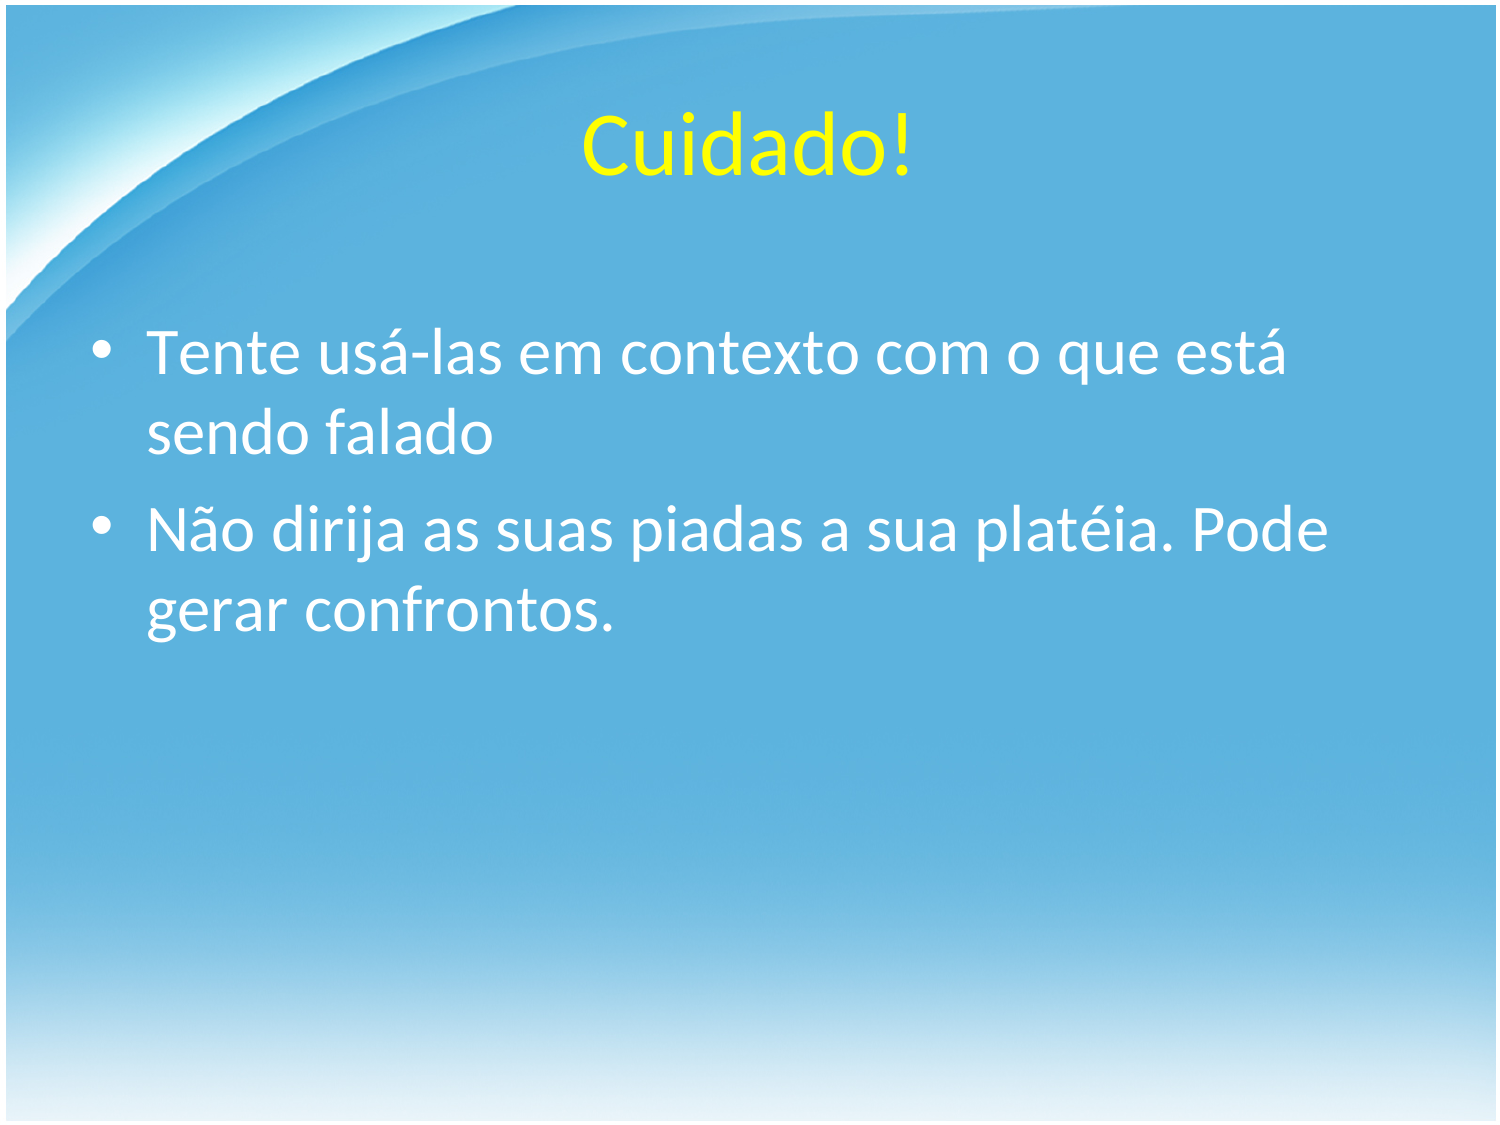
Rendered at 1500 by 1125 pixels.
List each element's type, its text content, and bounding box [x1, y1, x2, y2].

title Cuidado! [75, 21, 1425, 257]
text_box Tente usá-las em contexto com o que está sendo falado Não dirija as suas piadas a sua platéia. Pode gerar confrontos. [75, 300, 1426, 1043]
picture [0, 0, 1500, 1125]
